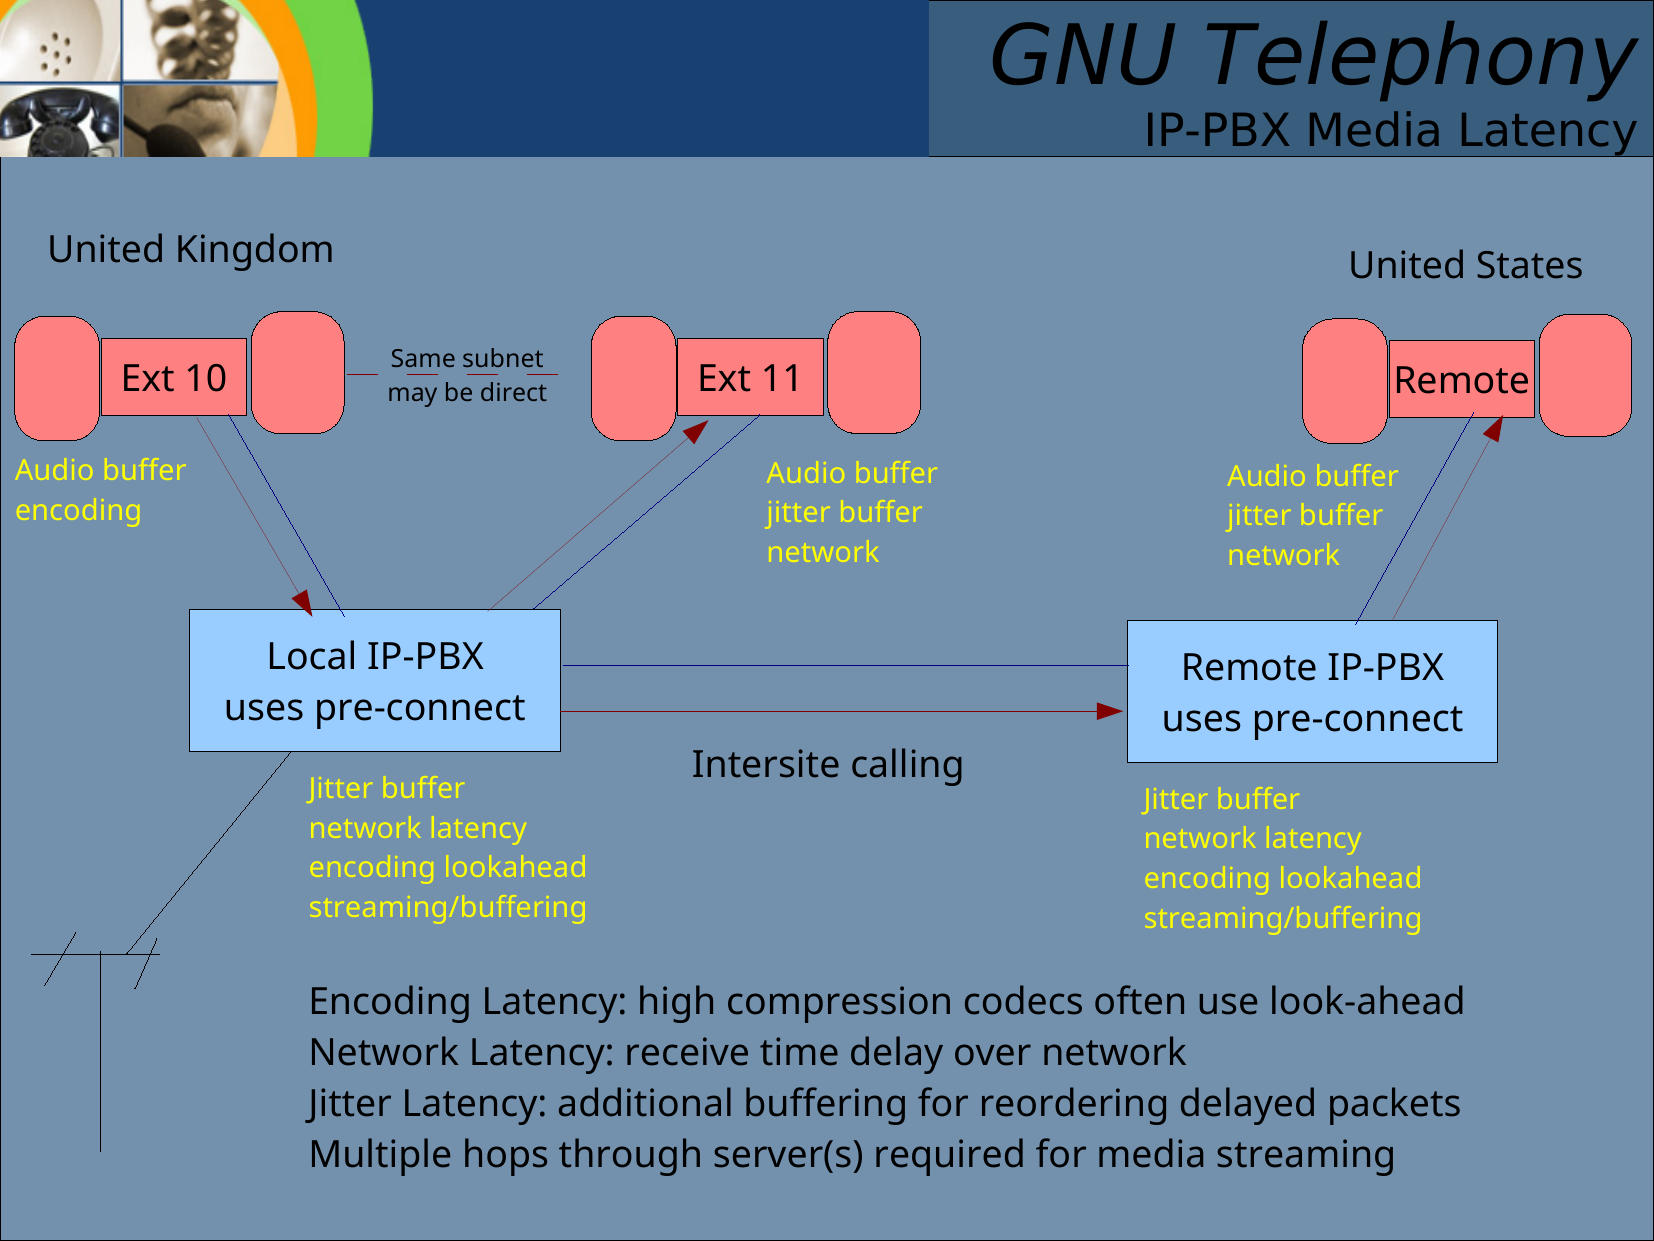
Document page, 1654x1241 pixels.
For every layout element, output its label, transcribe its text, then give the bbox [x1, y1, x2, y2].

text_box Audio buffer jitter buffer network [751, 444, 1137, 563]
text_box Remote IP-PBX uses pre-connect [1127, 620, 1498, 763]
text_box Ext 10 [101, 338, 247, 416]
text_box Intersite calling [677, 730, 998, 789]
text_box Ext 11 [677, 338, 824, 416]
text_box Local IP-PBX uses pre-connect [189, 609, 561, 752]
text_box GNU Telephony IP-PBX Media Latency [941, 0, 1654, 169]
text_box [0, 0, 1654, 1241]
text_box Encoding Latency: high compression codecs often use look-ahead Network Latency: receive time delay over network Jitter Latency: additional buffering for reordering delayed packets Multiple hops through server(s) required for media streaming [293, 967, 1564, 1157]
text_box Jitter buffer network latency encoding lookahead streaming/buffering [1128, 770, 1501, 923]
text_box Jitter buffer network latency encoding lookahead streaming/buffering [293, 759, 625, 912]
text_box Remote [1389, 340, 1535, 418]
picture [0, 0, 929, 157]
text_box Audio buffer jitter buffer network [1212, 447, 1474, 565]
text_box Audio buffer encoding [0, 441, 386, 526]
text_box United Kingdom [32, 215, 363, 274]
text_box United States [1333, 231, 1618, 290]
